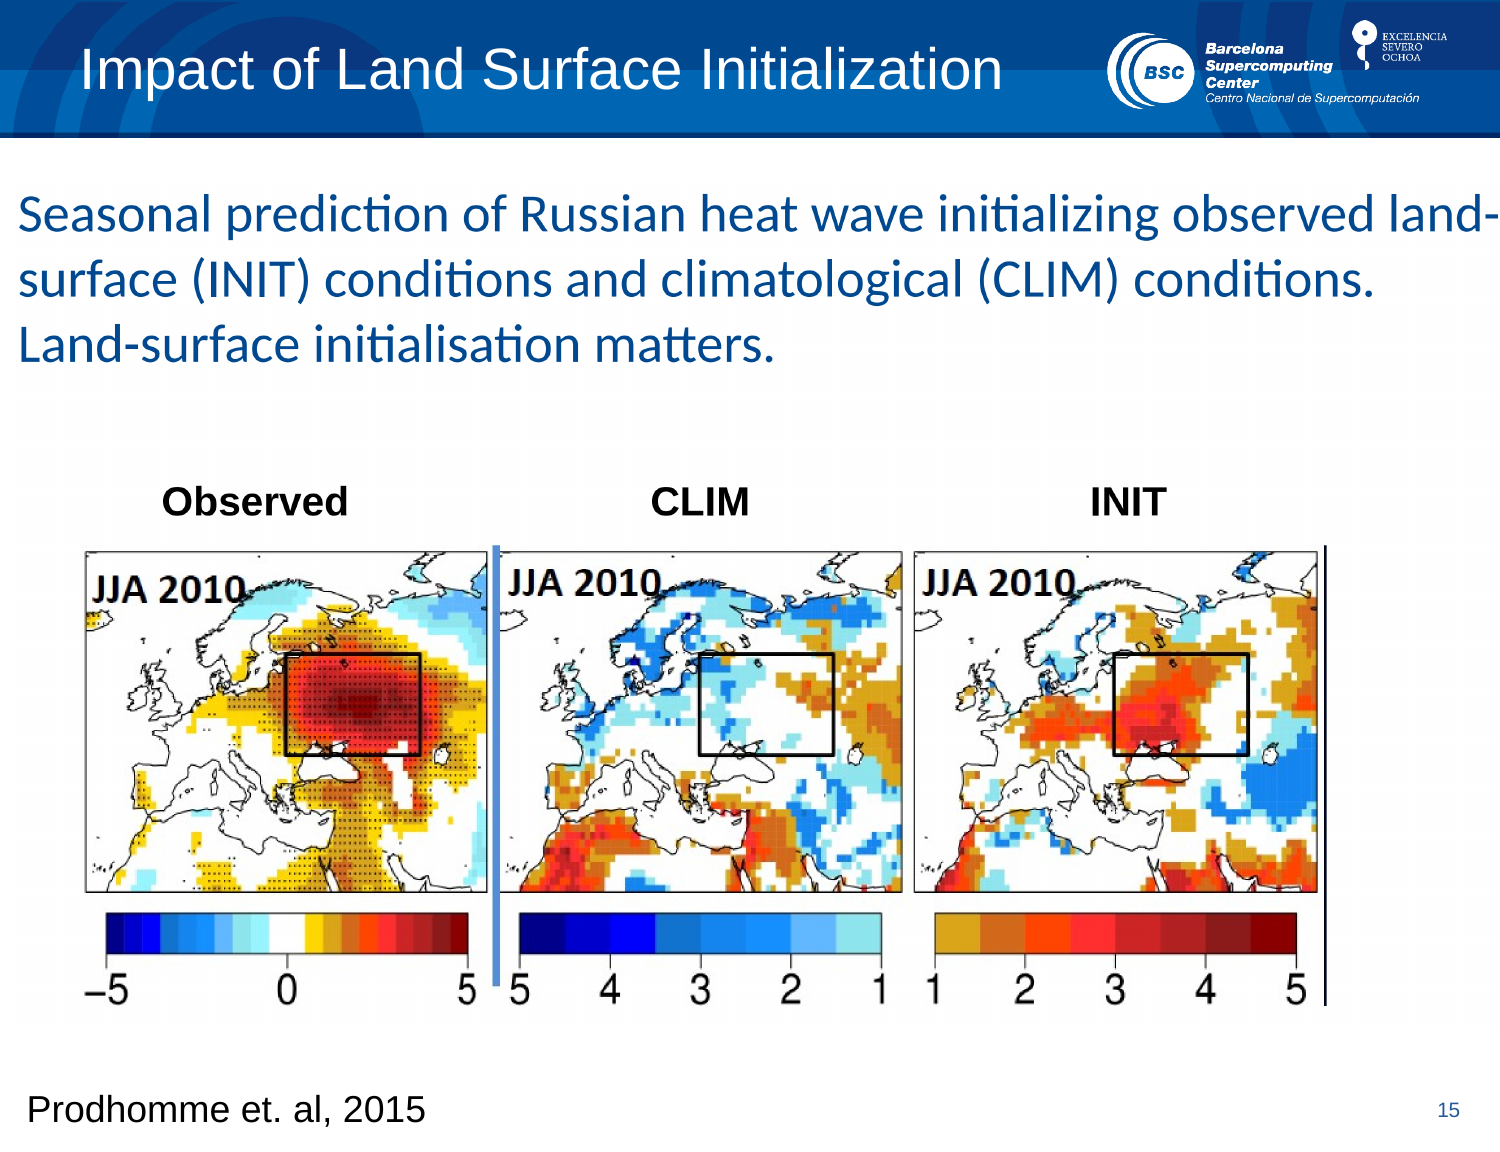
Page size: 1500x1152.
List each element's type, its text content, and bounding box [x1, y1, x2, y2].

picture [8, 183, 1500, 1029]
picture [0, 0, 1500, 138]
text_box Prodhomme et. al, 2015 [11, 1080, 441, 1138]
title Impact of Land Surface Initialization [65, 23, 1081, 138]
